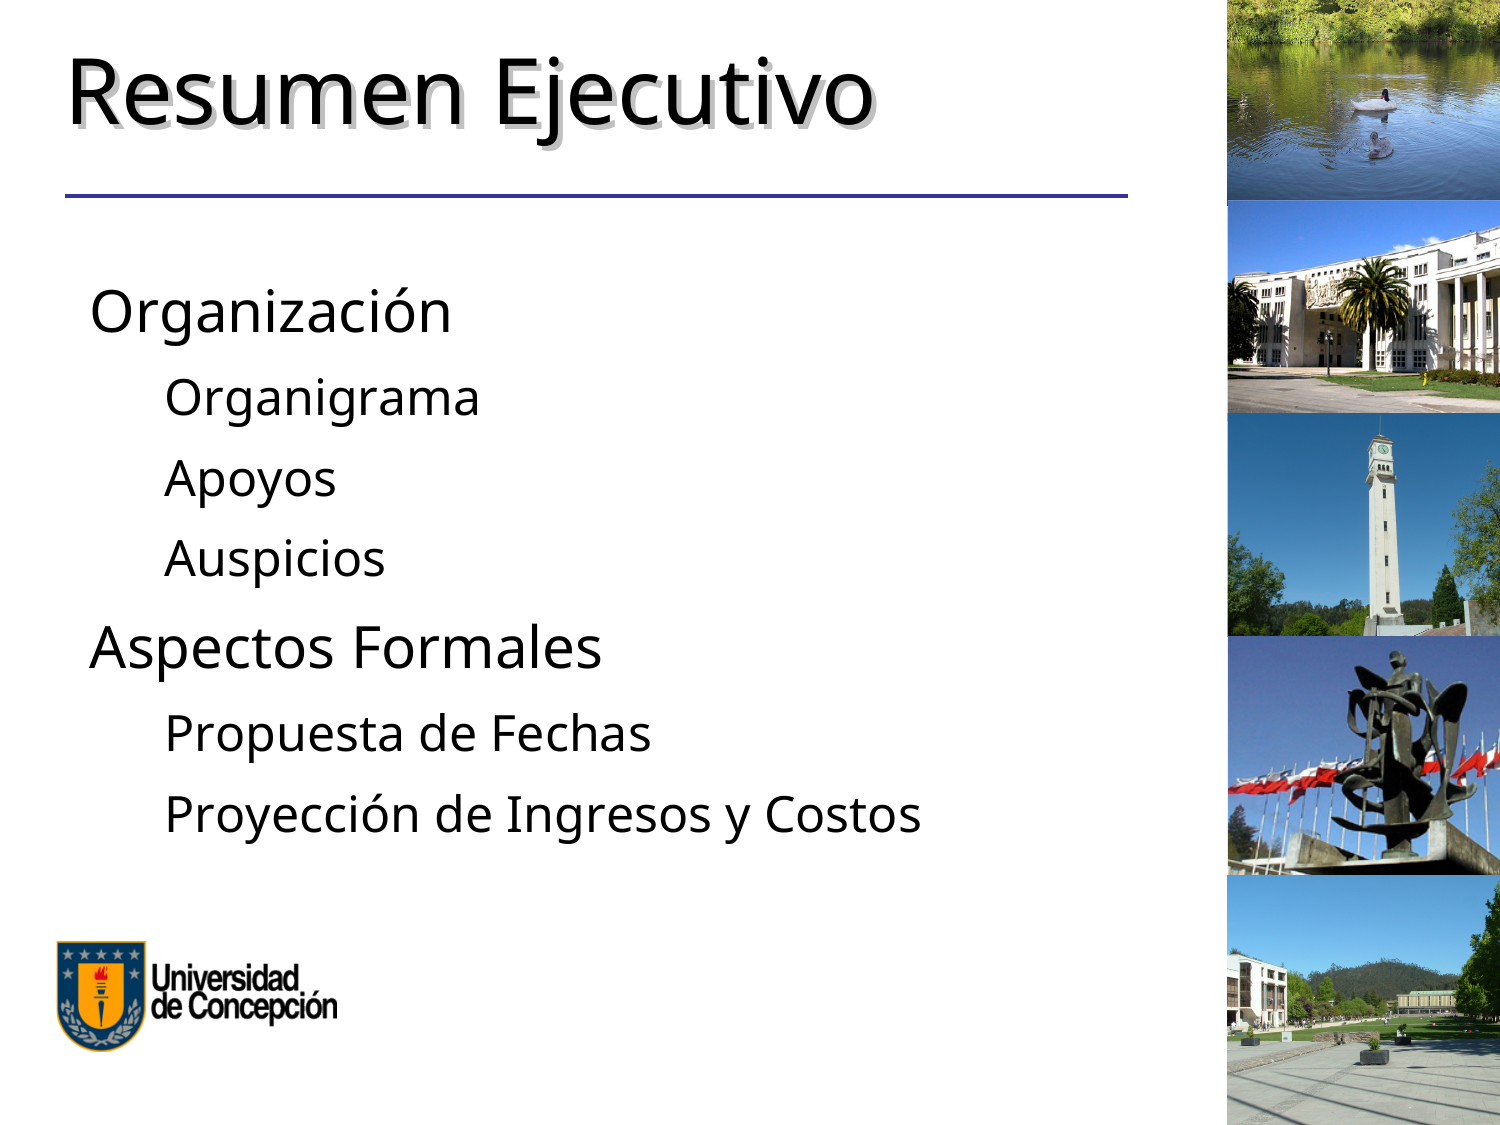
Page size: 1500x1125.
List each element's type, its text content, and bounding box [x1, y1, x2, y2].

title Resumen Ejecutivo [49, 0, 1223, 184]
list Organización Organigrama Apoyos Auspicios Aspectos Formales Propuesta de Fechas Proyección de Ingresos y Costos [74, 262, 1223, 1006]
picture [56, 941, 337, 1052]
picture [1227, 0, 1500, 1125]
